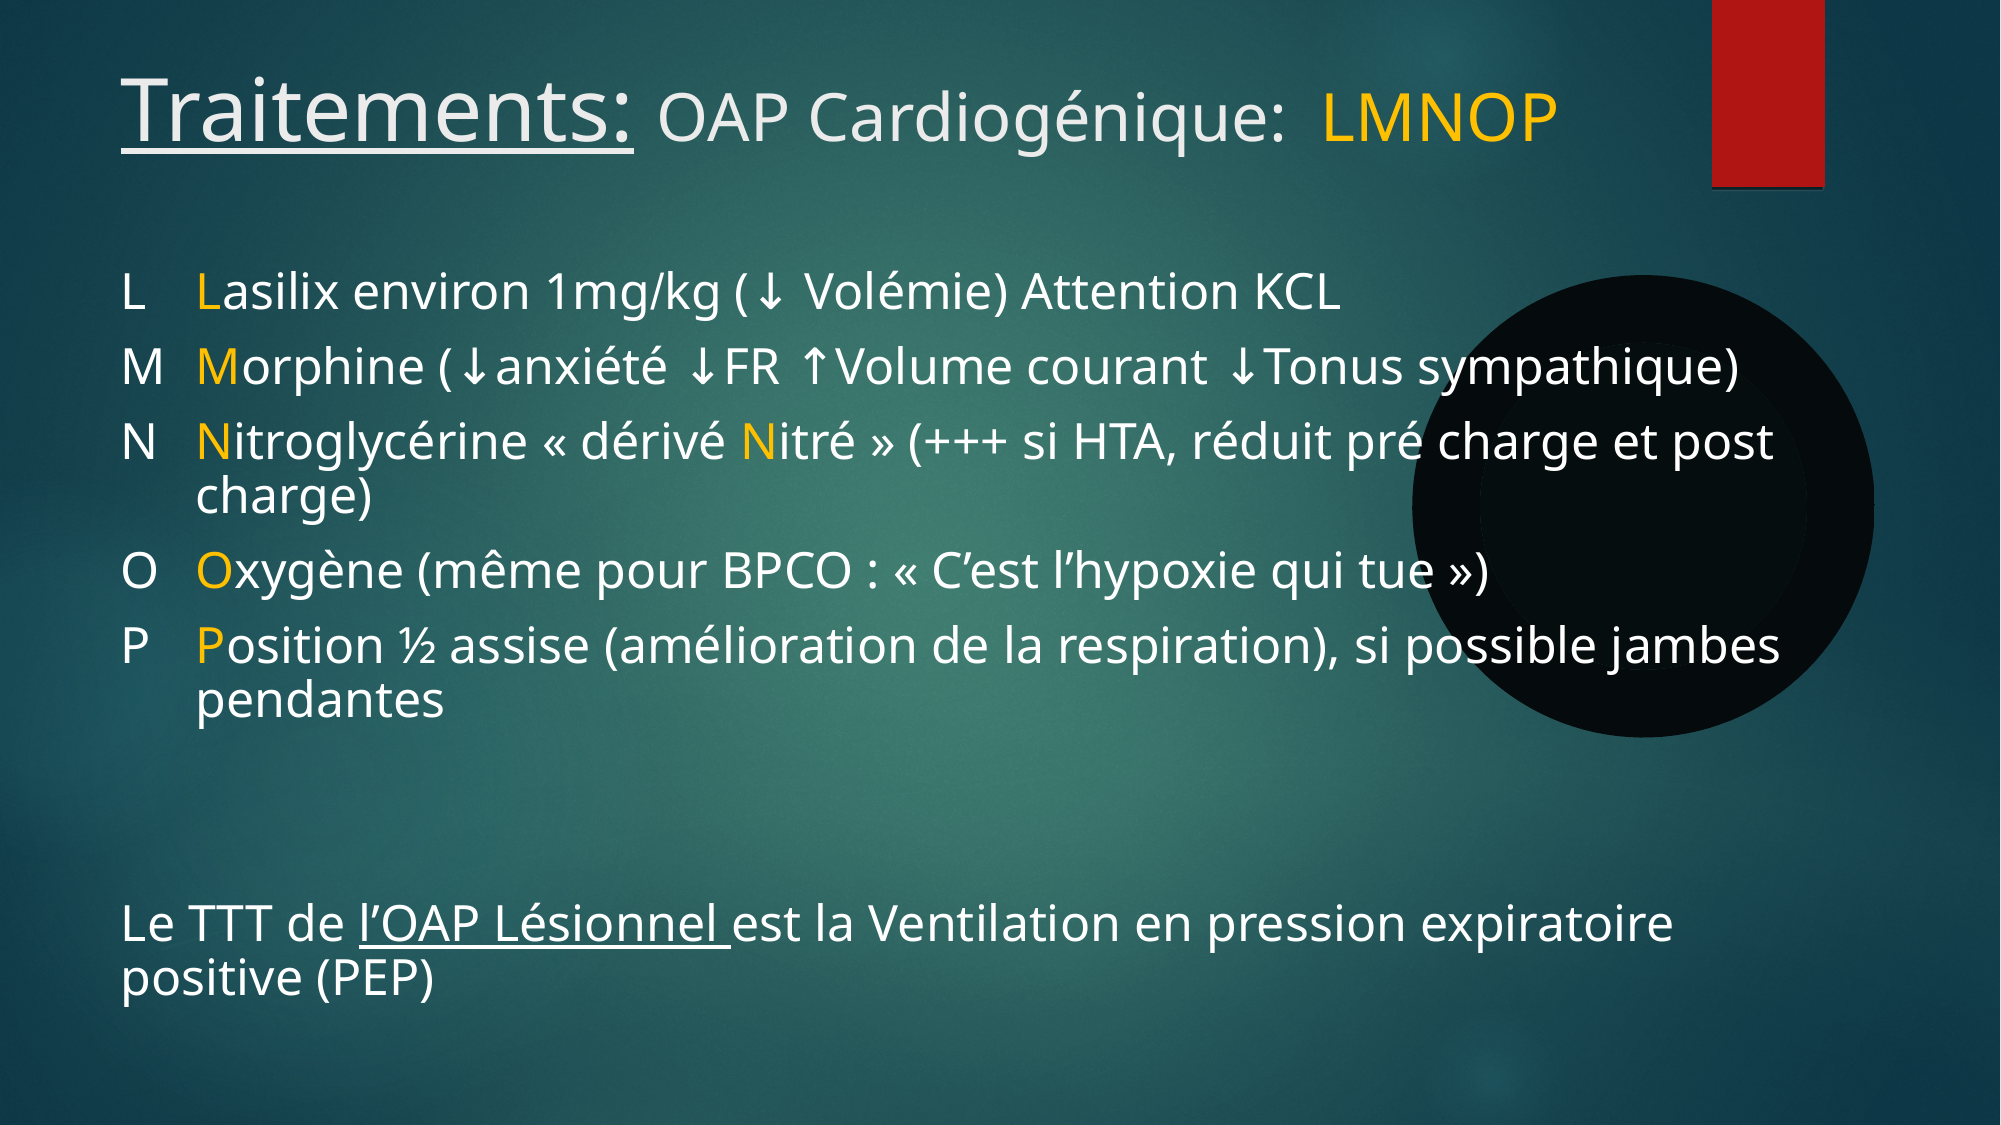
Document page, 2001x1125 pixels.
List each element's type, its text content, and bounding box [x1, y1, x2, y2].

list L Lasilix environ 1mgkg (↓ Volémie) Attention KCL M Morphine (↓anxiété ↓FR ↑Volume courant ↓Tonus sympathique) N Nitroglycérine « dérivé Nitré » (+++ si HTA, réduit pré charge et post charge) O Oxygène (même pour BPCO : « C’est l’hypoxie qui tue ») P Position ½ assise (amélioration de la respiration), si possible jambes pendantes Le TTT de l’OAP Lésionnel est la Ventilation en pression expiratoire positive (PEP) [105, 259, 1827, 1026]
title Traitements: OAP Cardiogénique: LMNOP [105, 46, 1710, 204]
